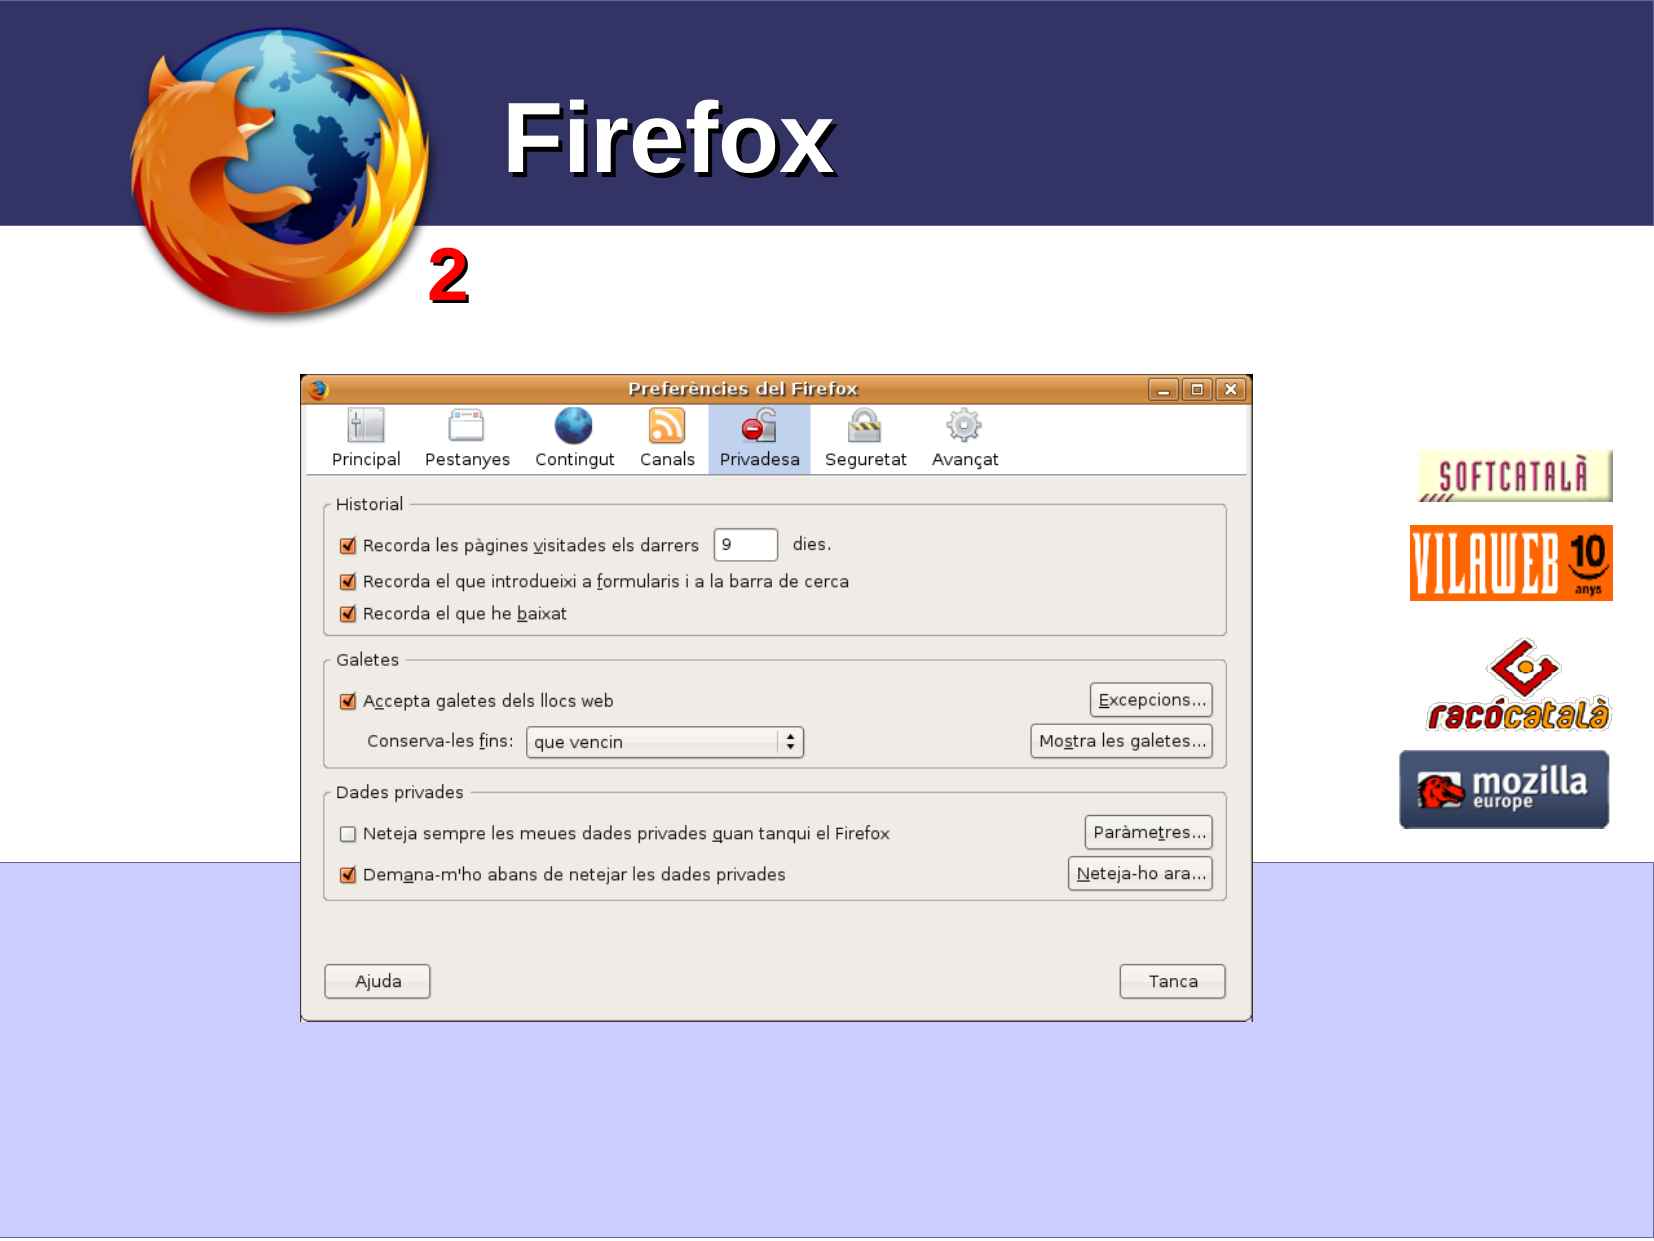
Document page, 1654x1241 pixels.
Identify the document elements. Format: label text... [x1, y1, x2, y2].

picture [1425, 637, 1613, 732]
text_box [0, 0, 1654, 226]
text_box [0, 862, 1654, 1238]
picture [300, 374, 1253, 1022]
picture [1387, 750, 1622, 829]
text_box Firefox [487, 75, 938, 202]
picture [112, 3, 451, 338]
picture [1417, 450, 1613, 502]
text_box 2 [412, 225, 526, 338]
picture [1410, 525, 1613, 601]
